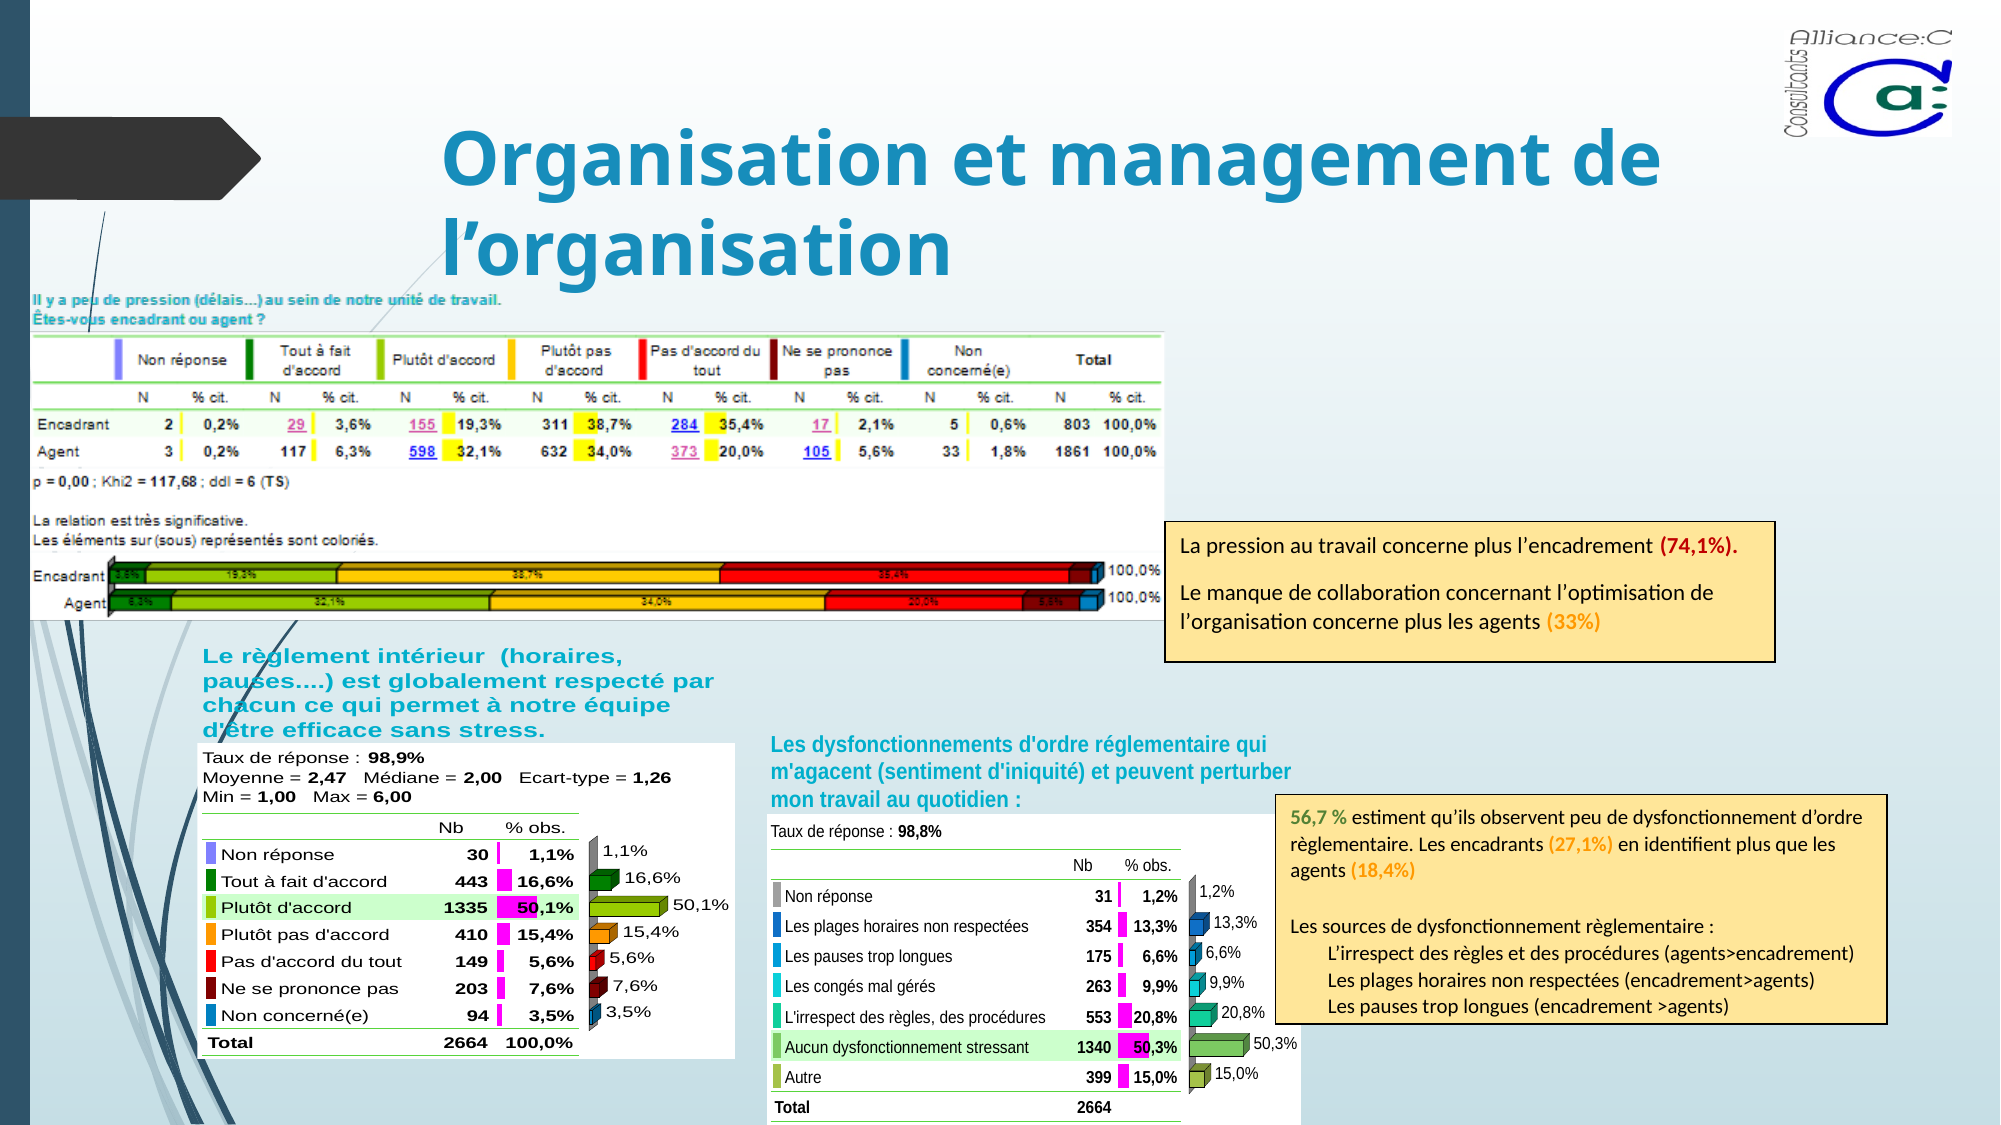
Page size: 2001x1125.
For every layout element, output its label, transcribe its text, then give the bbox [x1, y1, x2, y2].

picture [1784, 30, 1952, 137]
picture [197, 642, 735, 1059]
picture [766, 727, 1302, 1125]
text_box 56,7 % estiment qu’ils observent peu de dysfonctionnement d’ordre règlementaire. Les encadrants (27,1%) en identifient plus que les agents (18,4%) Les sources de dysfonctionnement règlementaire : L’irrespect des règles et des procédures (agents>encadrement) Les plages horaires non respectées (encadrement>agents) Les pauses trop longues (encadrement >agents) [1275, 794, 1888, 1024]
picture [30, 290, 1166, 622]
title Organisation et management de l’organisation [425, 102, 1888, 313]
text_box La pression au travail concerne plus l’encadrement (74,1%). Le manque de collaboration concernant l’optimisation de l’organisation concerne plus les agents (33%) [1165, 521, 1776, 663]
